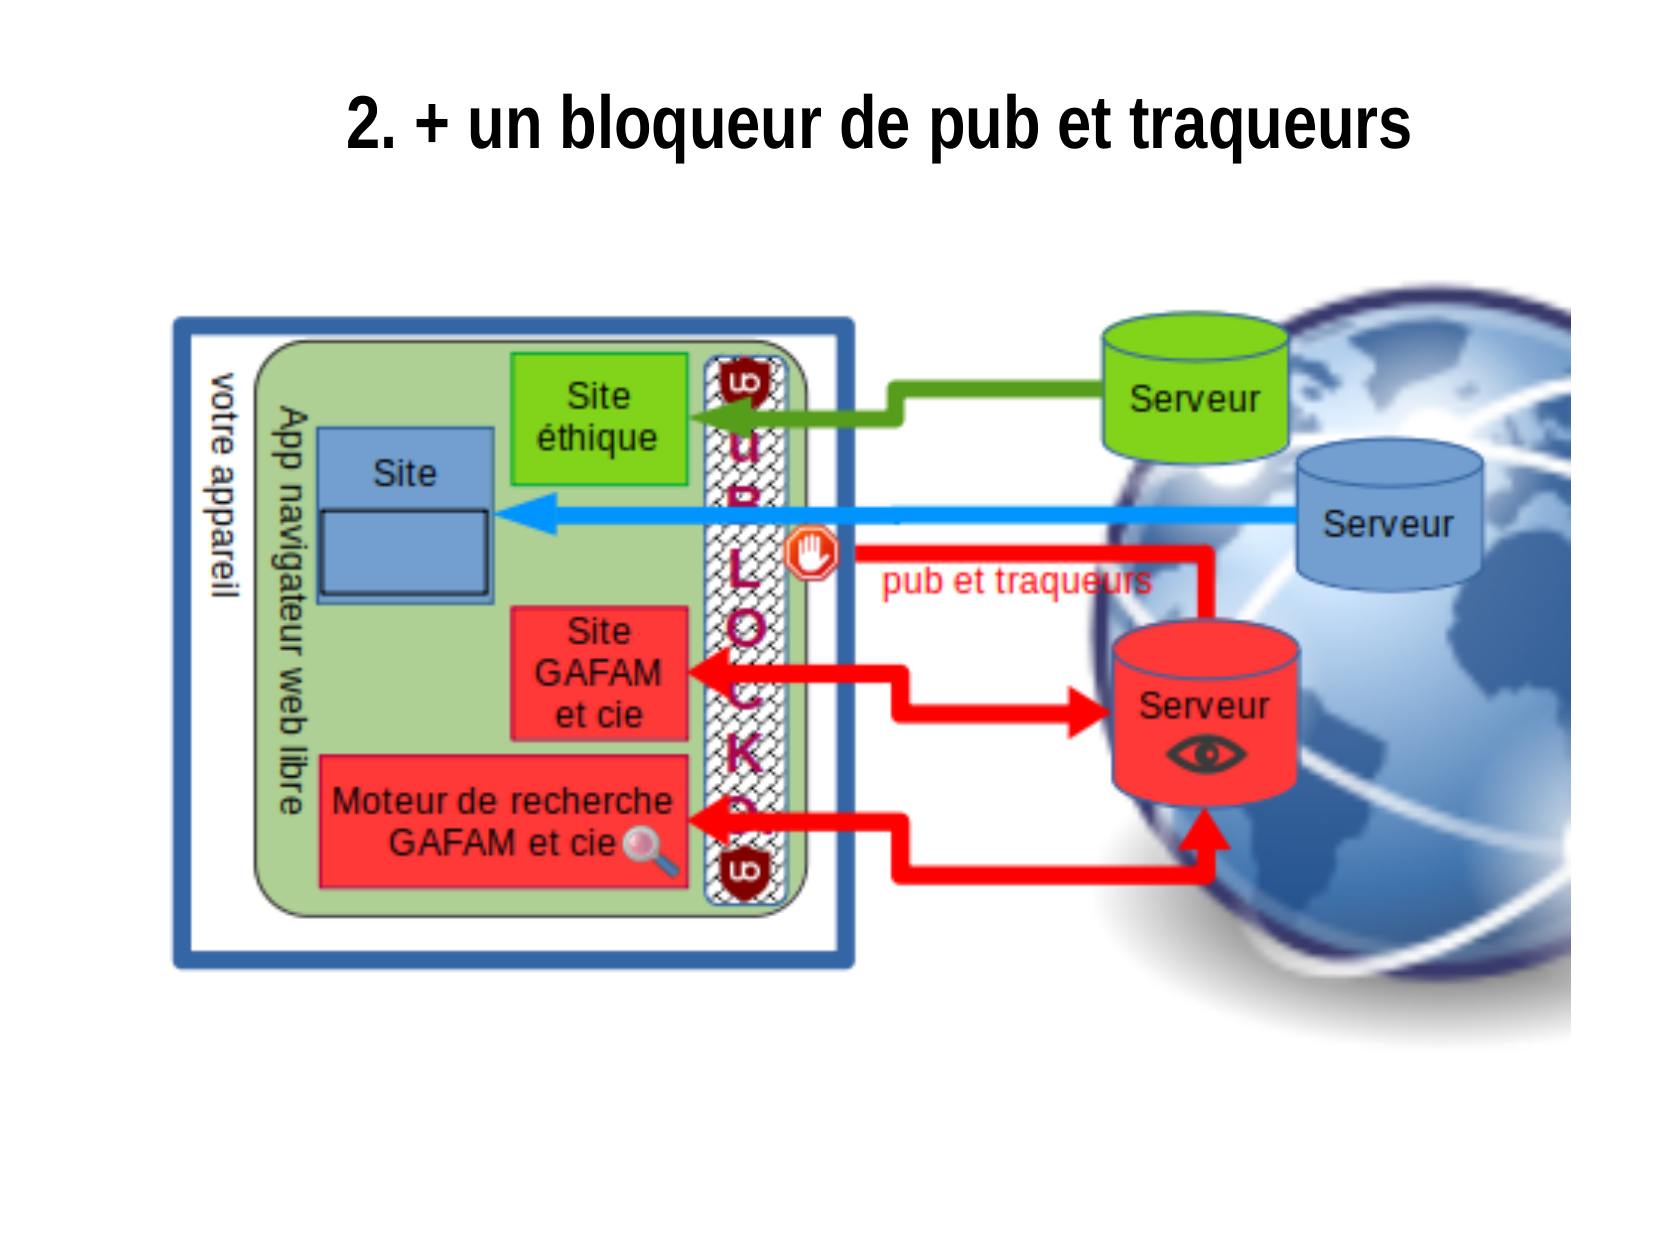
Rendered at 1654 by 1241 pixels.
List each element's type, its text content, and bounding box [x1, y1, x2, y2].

picture [82, 225, 1571, 1062]
title 2. + un bloqueur de pub et traqueurs [188, 47, 1571, 196]
